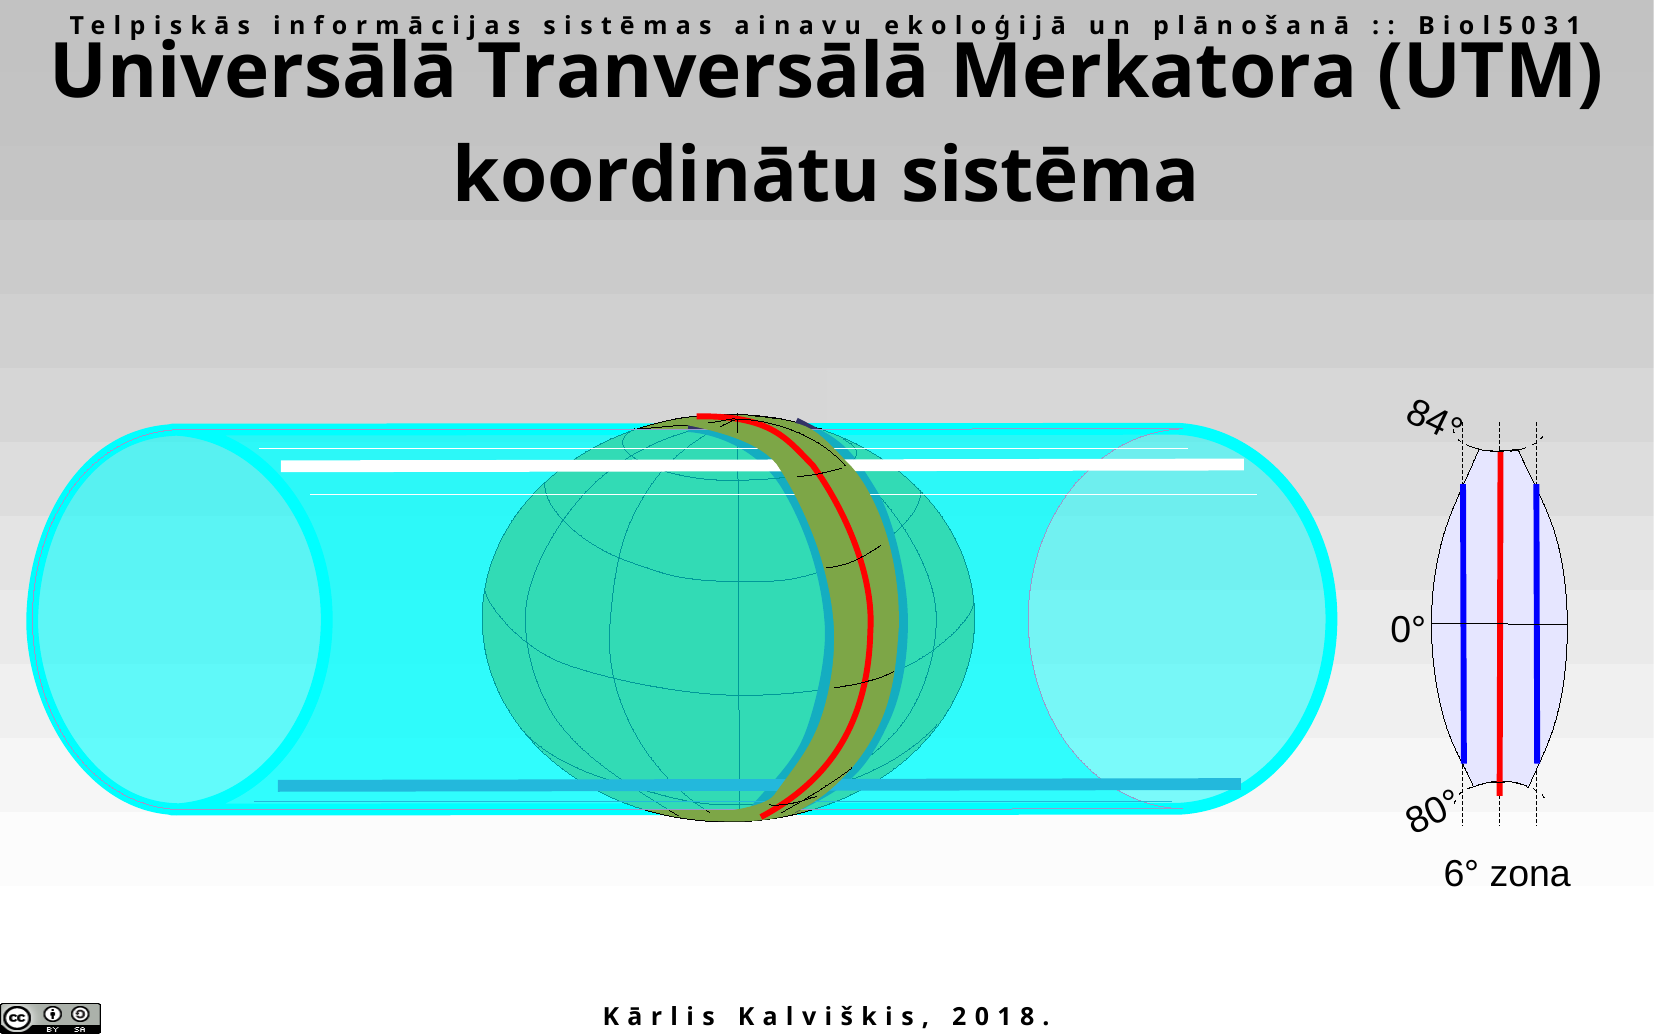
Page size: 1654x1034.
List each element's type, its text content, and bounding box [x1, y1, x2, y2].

picture [0, 240, 1654, 1034]
text_box [1431, 624, 1460, 759]
text_box 84° [1402, 389, 1470, 447]
text_box 0° [1390, 608, 1427, 644]
text_box [1498, 449, 1539, 788]
text_box [1540, 495, 1568, 760]
text_box 6° zona [1443, 852, 1571, 888]
title Universālā Tranversālā Merkatora (UTM) koordinātu sistēma [0, 1, 1654, 240]
text_box [1463, 449, 1497, 623]
text_box [1462, 624, 1497, 787]
text_box 80° [1398, 780, 1466, 838]
text_box [32, 414, 1332, 822]
text_box [1431, 491, 1460, 623]
